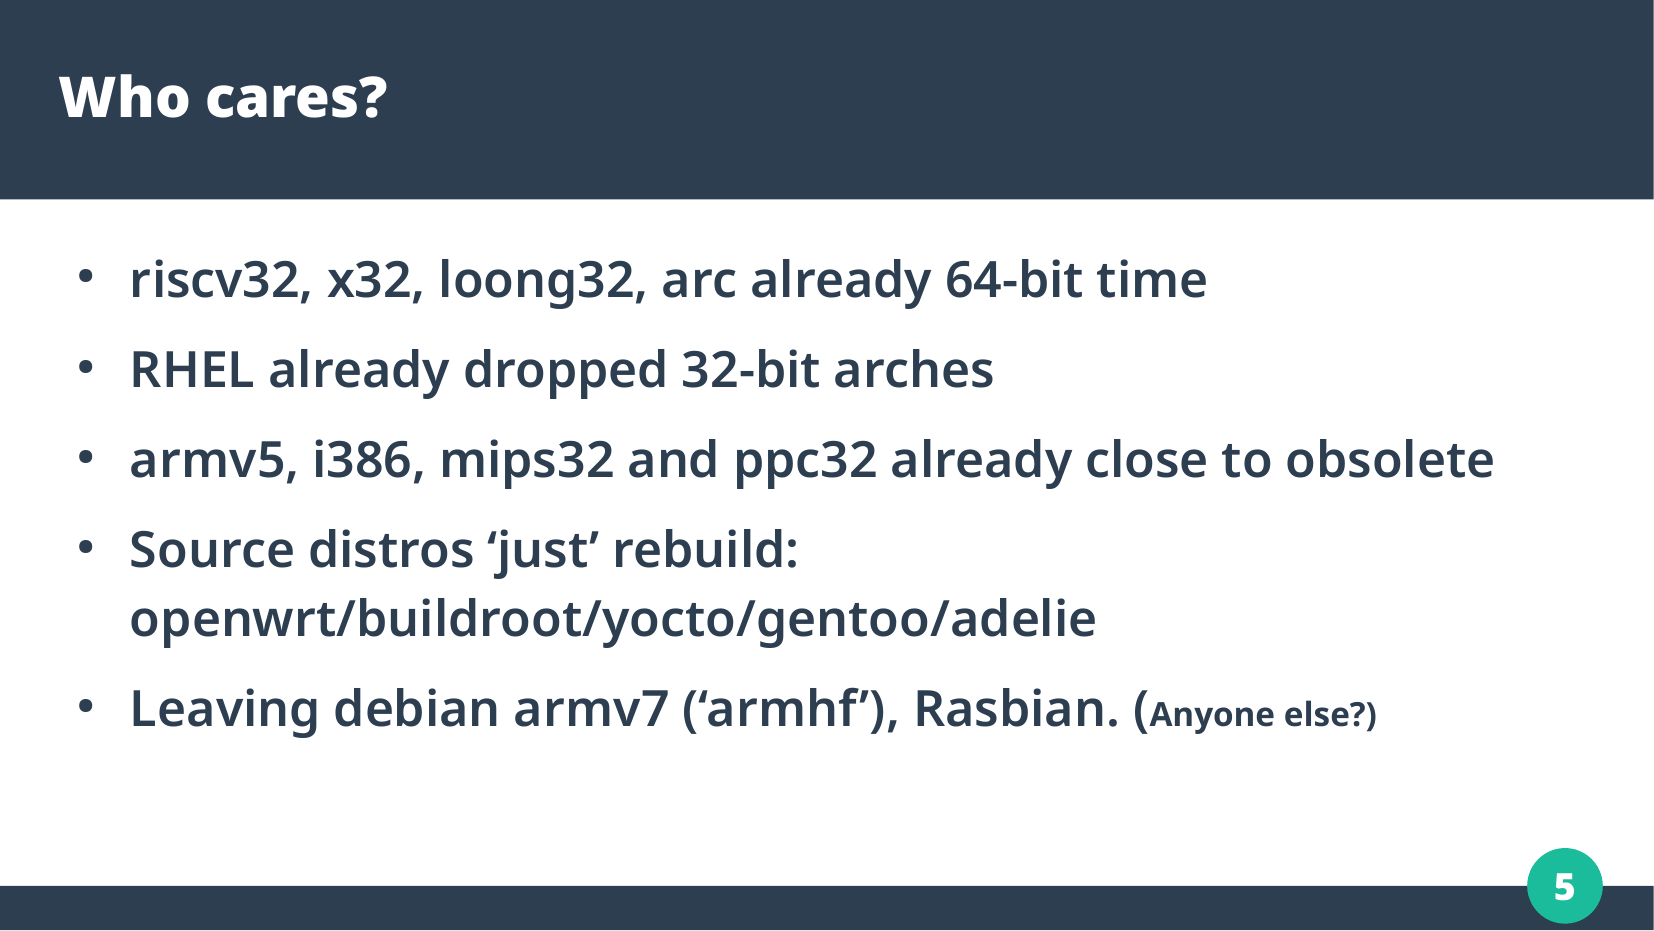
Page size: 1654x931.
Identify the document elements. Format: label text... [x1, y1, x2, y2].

list riscv32, x32, loong32, arc already 64-bit time RHEL already dropped 32-bit arches armv5, i386, mips32 and ppc32 already close to obsolete Source distros ‘just’ rebuild: openwrt/buildroot/yocto/gentoo/adelie Leaving debian armv7 (‘armhf’), Rasbian. (Anyone else?) [59, 243, 1595, 864]
title Who cares? [59, 37, 1595, 155]
